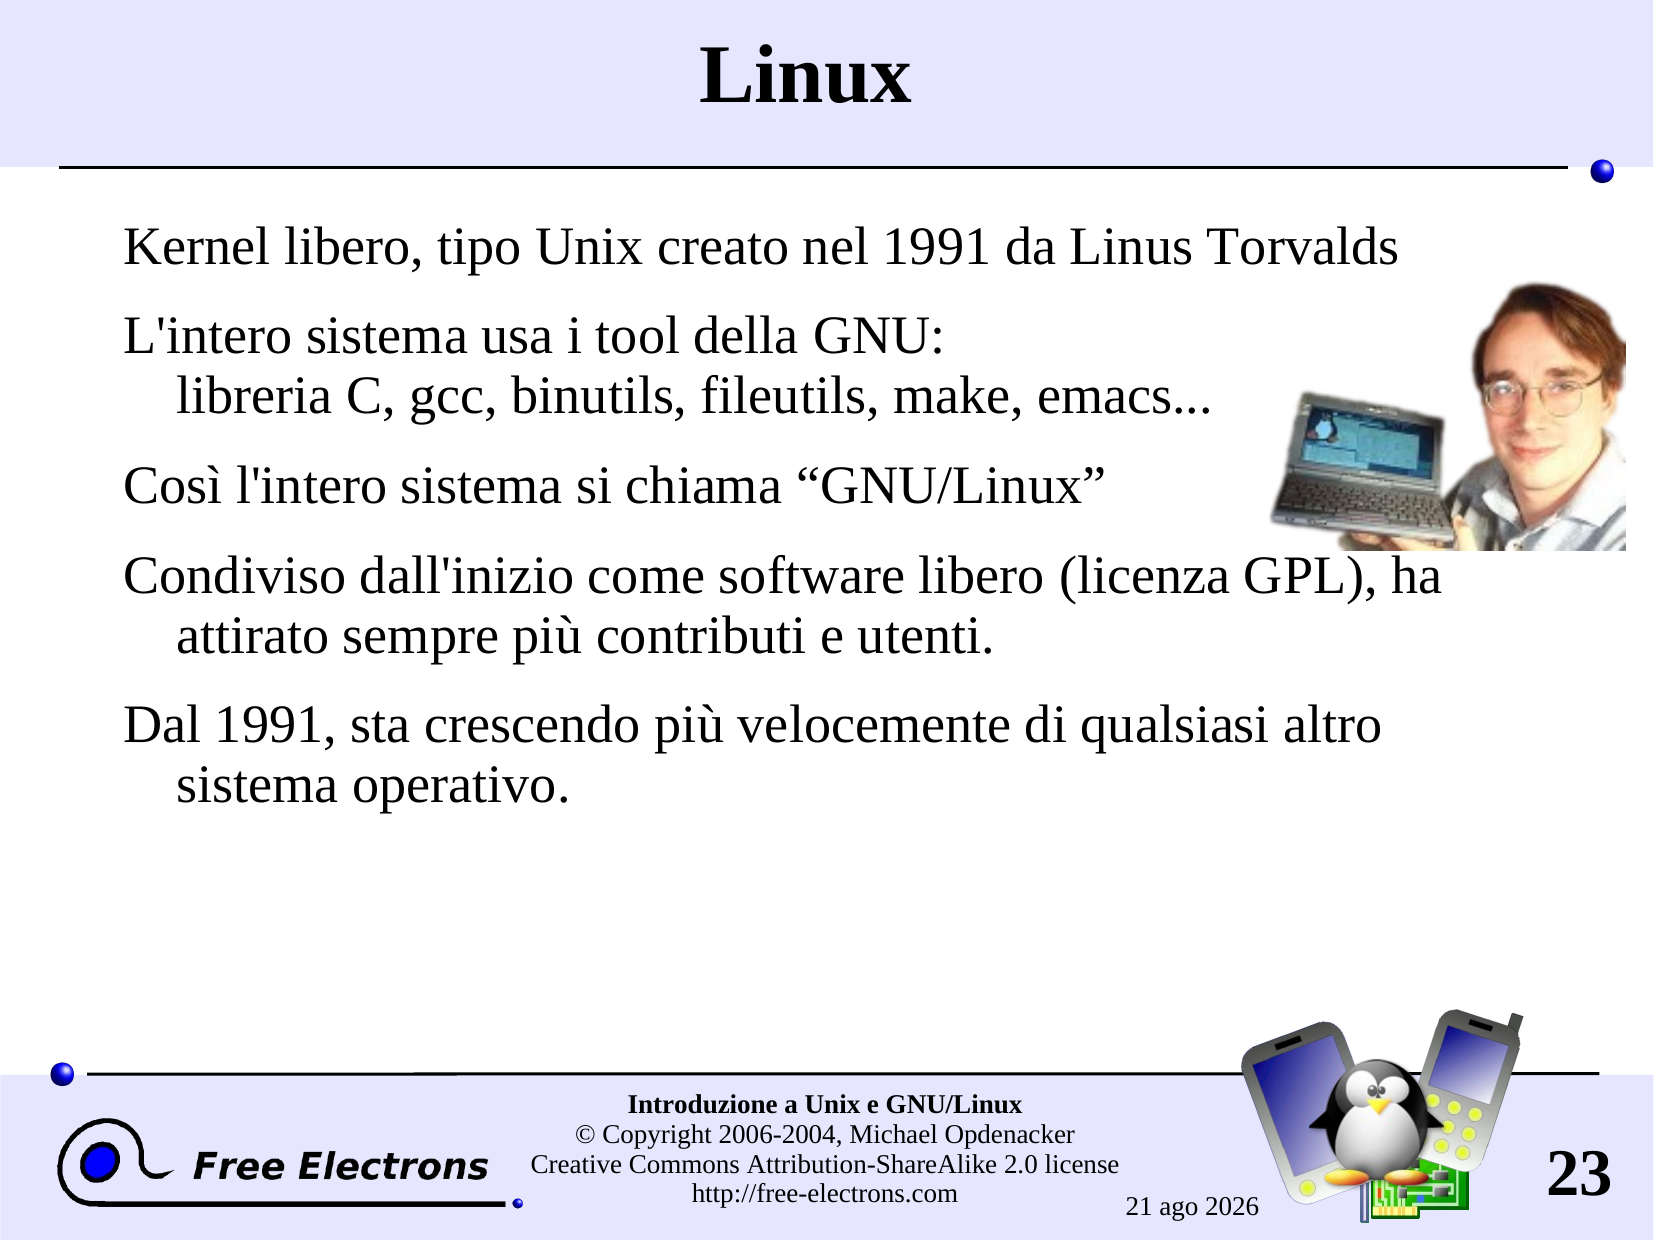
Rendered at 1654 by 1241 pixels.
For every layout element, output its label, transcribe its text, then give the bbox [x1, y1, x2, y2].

picture [1231, 1007, 1538, 1241]
picture [1269, 276, 1626, 551]
title Linux [60, 12, 1551, 138]
list Kernel libero, tipo Unix creato nel 1991 da Linus Torvalds L'intero sistema usa i tool della GNU: libreria C, gcc, binutils, fileutils, make, emacs... Così l'intero sistema si chiama “GNU/Linux” Condiviso dall'inizio come software libero (licenza GPL), ha attirato sempre più contributi e utenti. Dal 1991, sta crescendo più velocemente di qualsiasi altro sistema operativo. [105, 216, 1518, 1066]
picture [50, 1107, 527, 1216]
